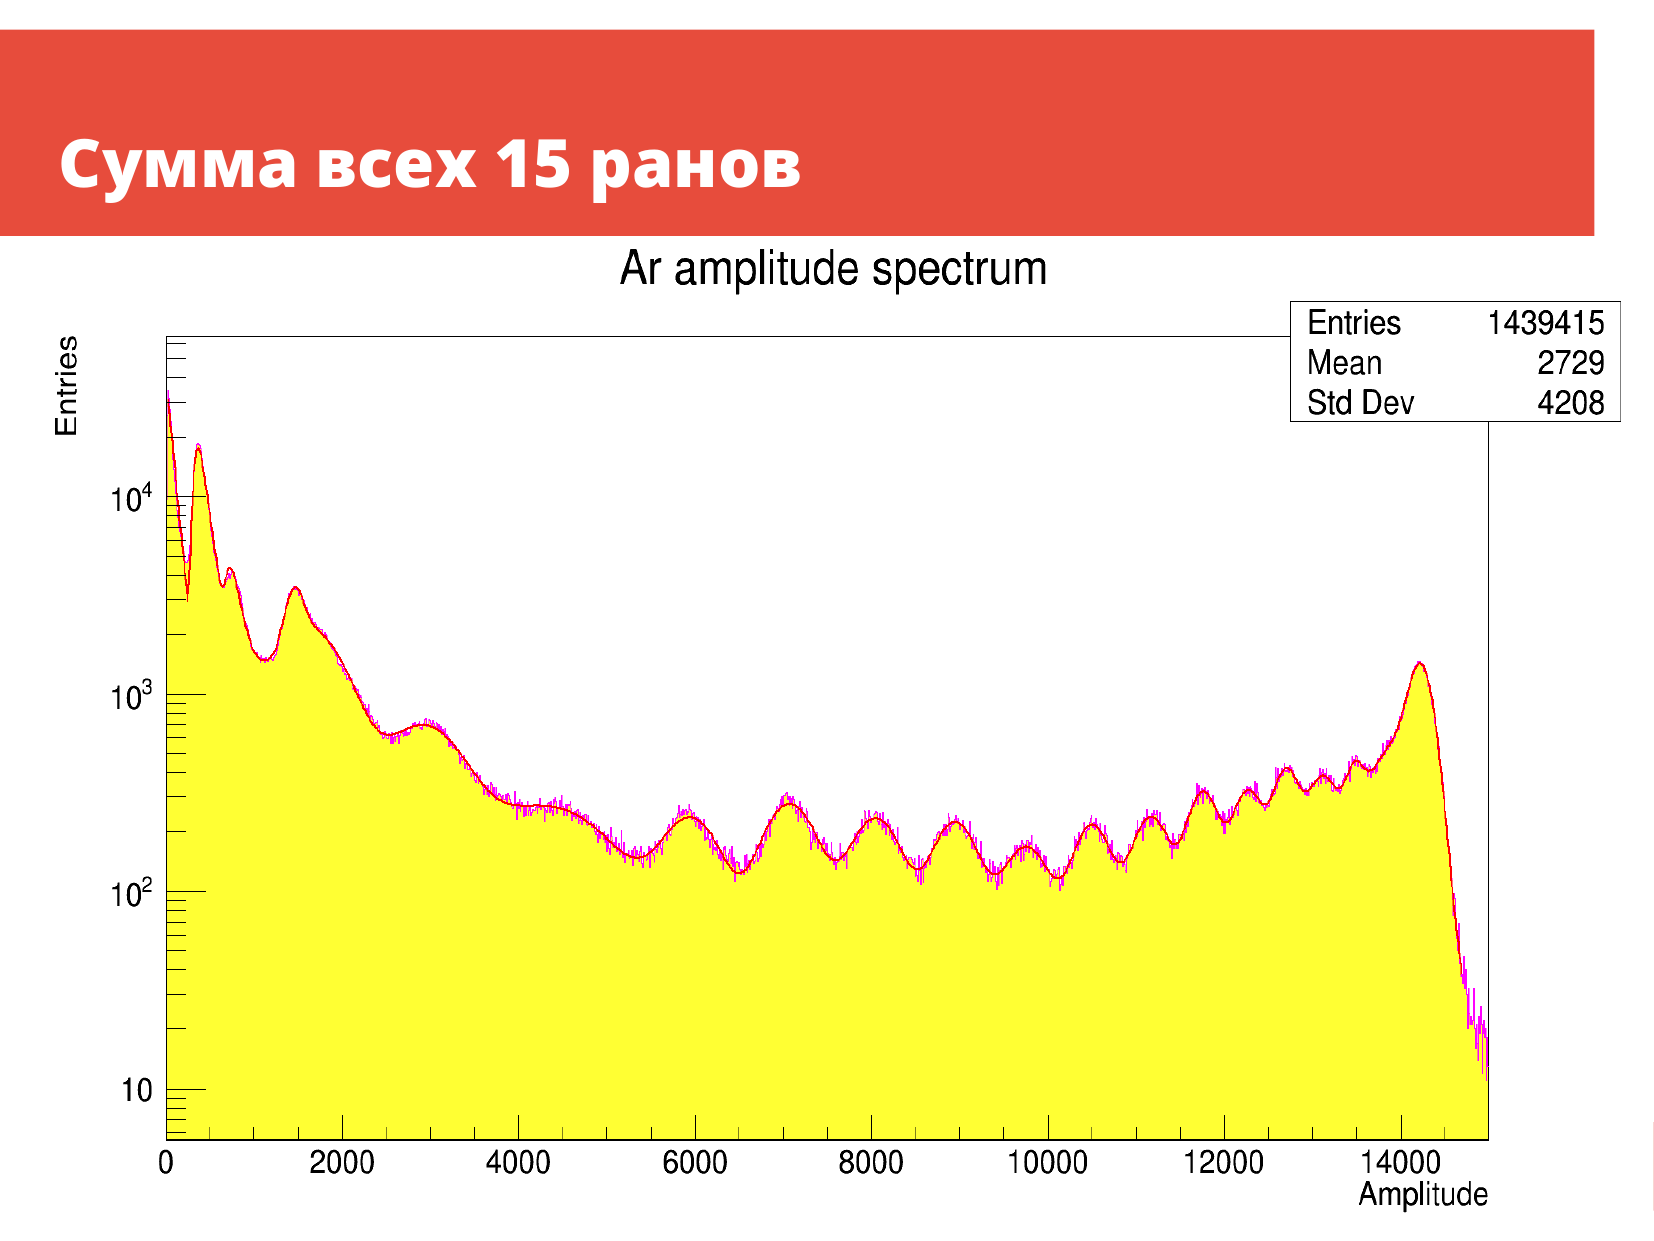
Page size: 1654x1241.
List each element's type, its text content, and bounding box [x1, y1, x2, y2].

title Сумма всех 15 ранов [59, 59, 1595, 207]
picture [0, 236, 1654, 1241]
